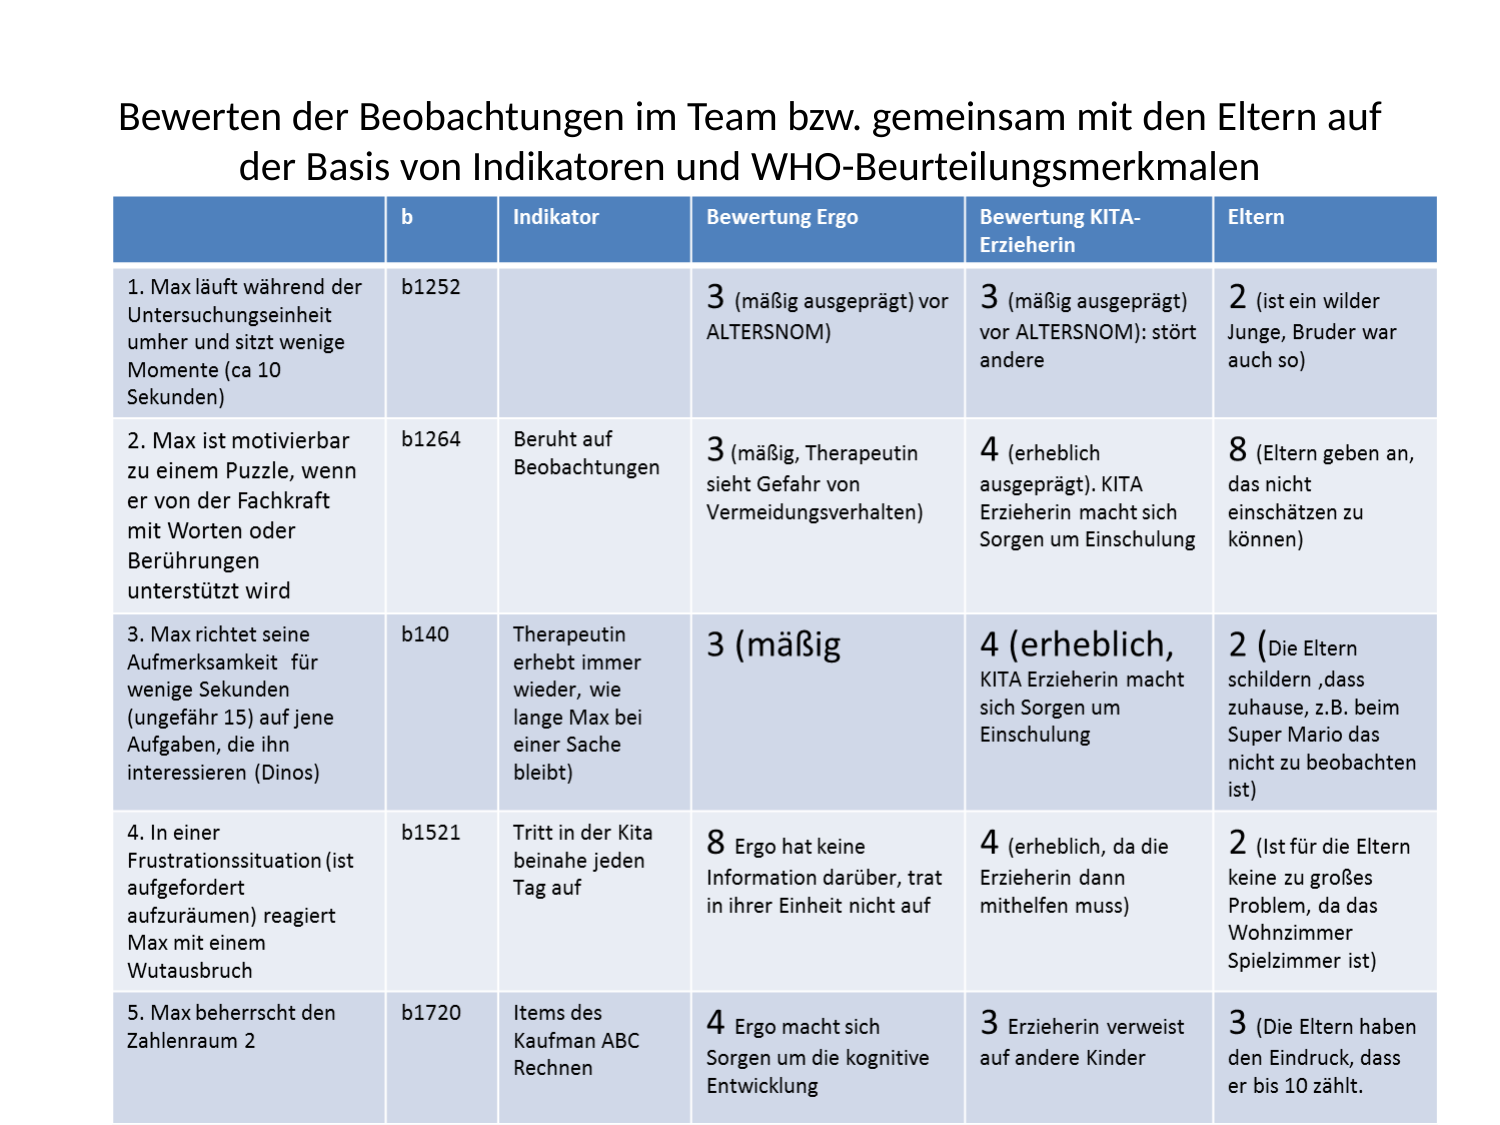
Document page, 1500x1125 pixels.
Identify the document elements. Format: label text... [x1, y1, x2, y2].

title Bewerten der Beobachtungen im Team bzw. gemeinsam mit den Eltern auf der Basis von Indikatoren und WHO-Beurteilungsmerkmalen [75, 45, 1426, 233]
picture [112, 195, 1438, 1125]
